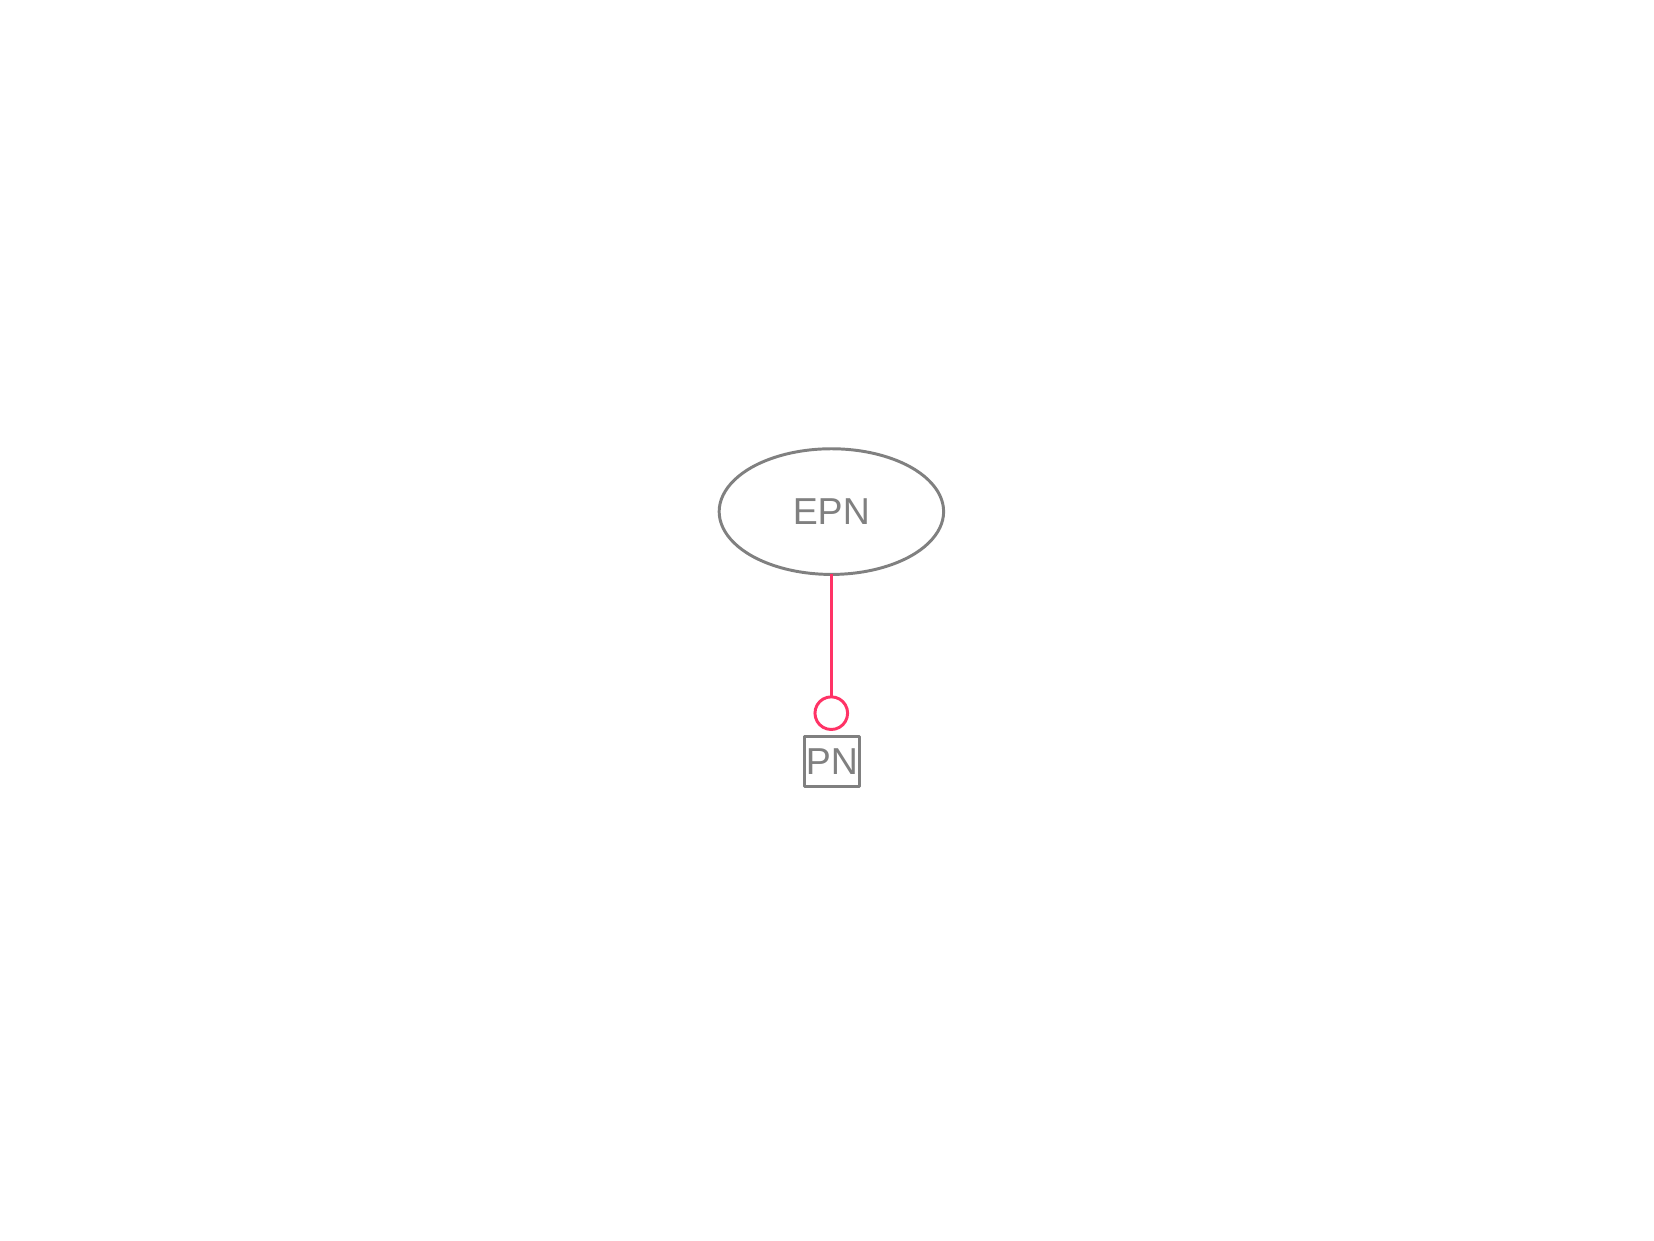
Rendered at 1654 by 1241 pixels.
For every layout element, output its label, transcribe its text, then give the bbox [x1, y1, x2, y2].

text_box EPN [719, 448, 944, 575]
text_box PN [804, 736, 860, 787]
text_box [814, 696, 848, 730]
